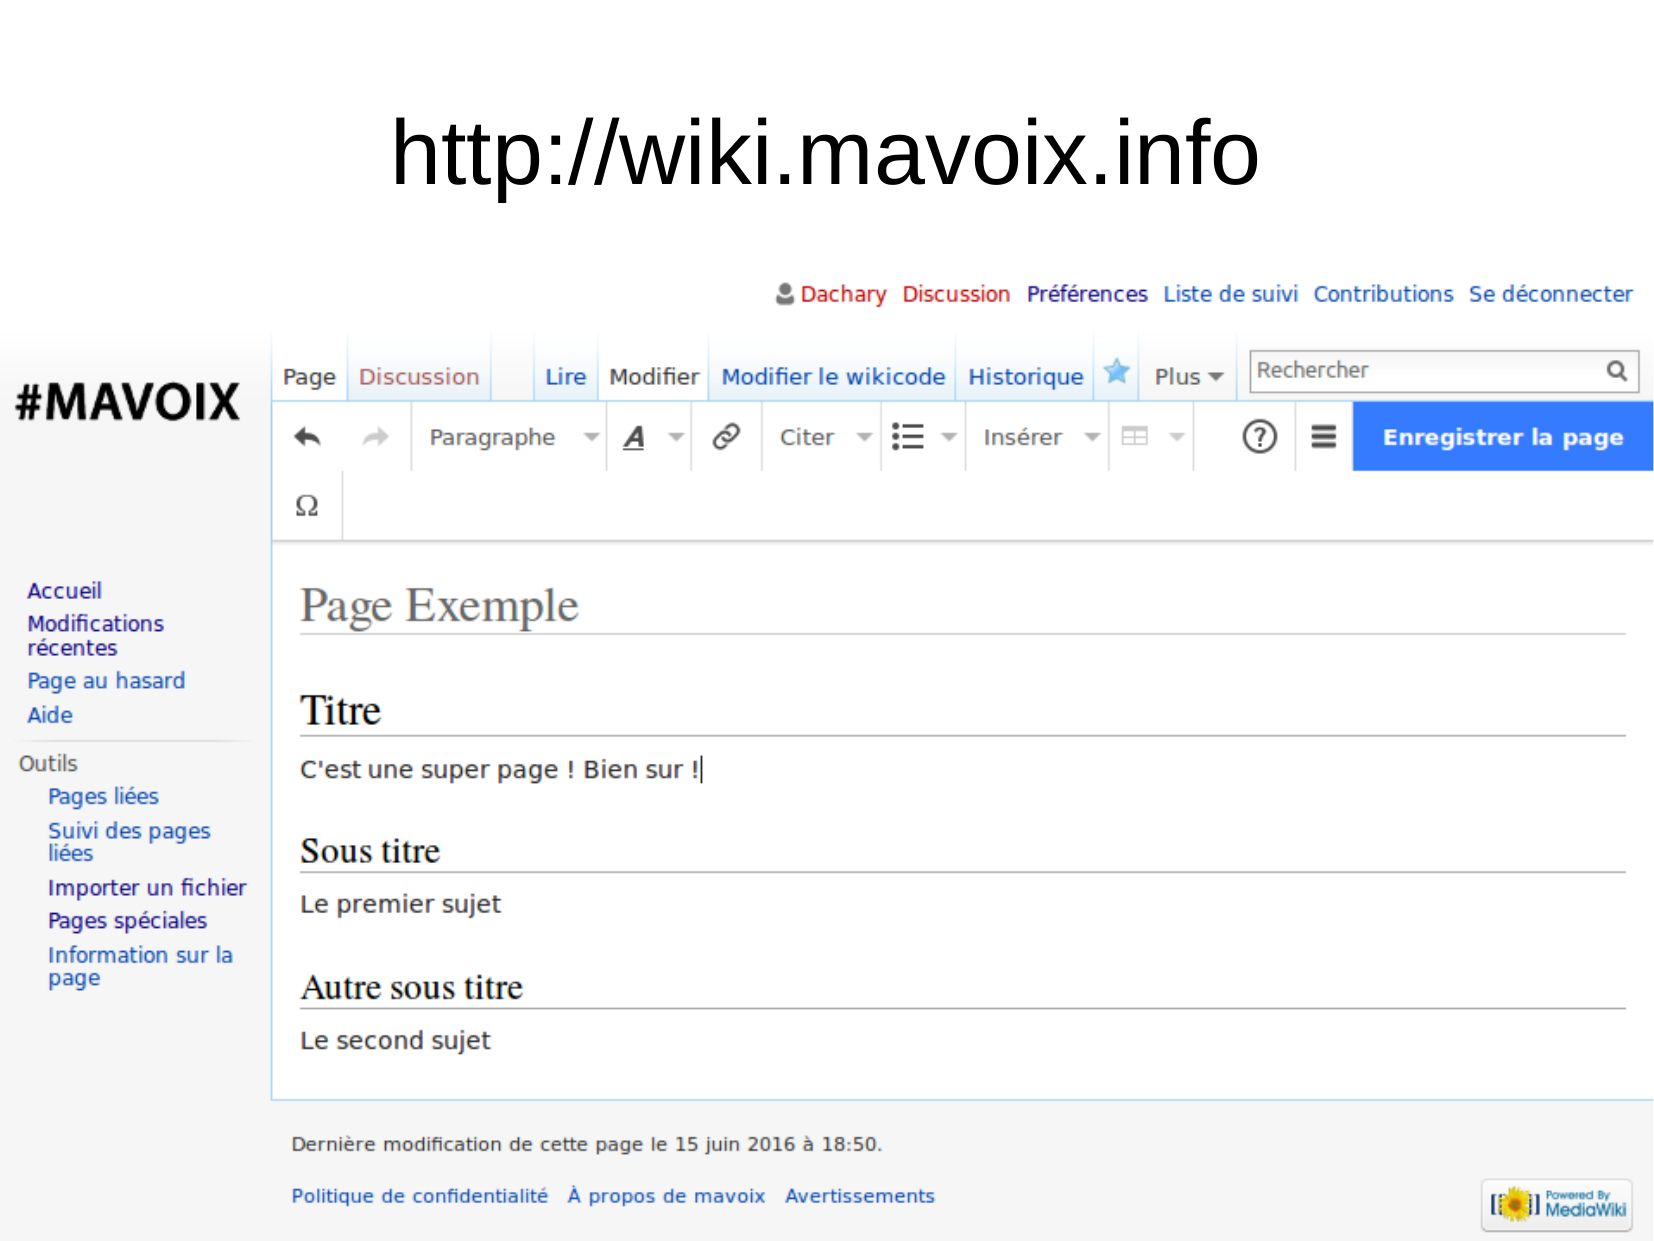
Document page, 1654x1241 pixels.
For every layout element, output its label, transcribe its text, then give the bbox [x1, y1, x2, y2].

title http://wiki.mavoix.info [82, 49, 1571, 257]
picture [0, 271, 1654, 1241]
